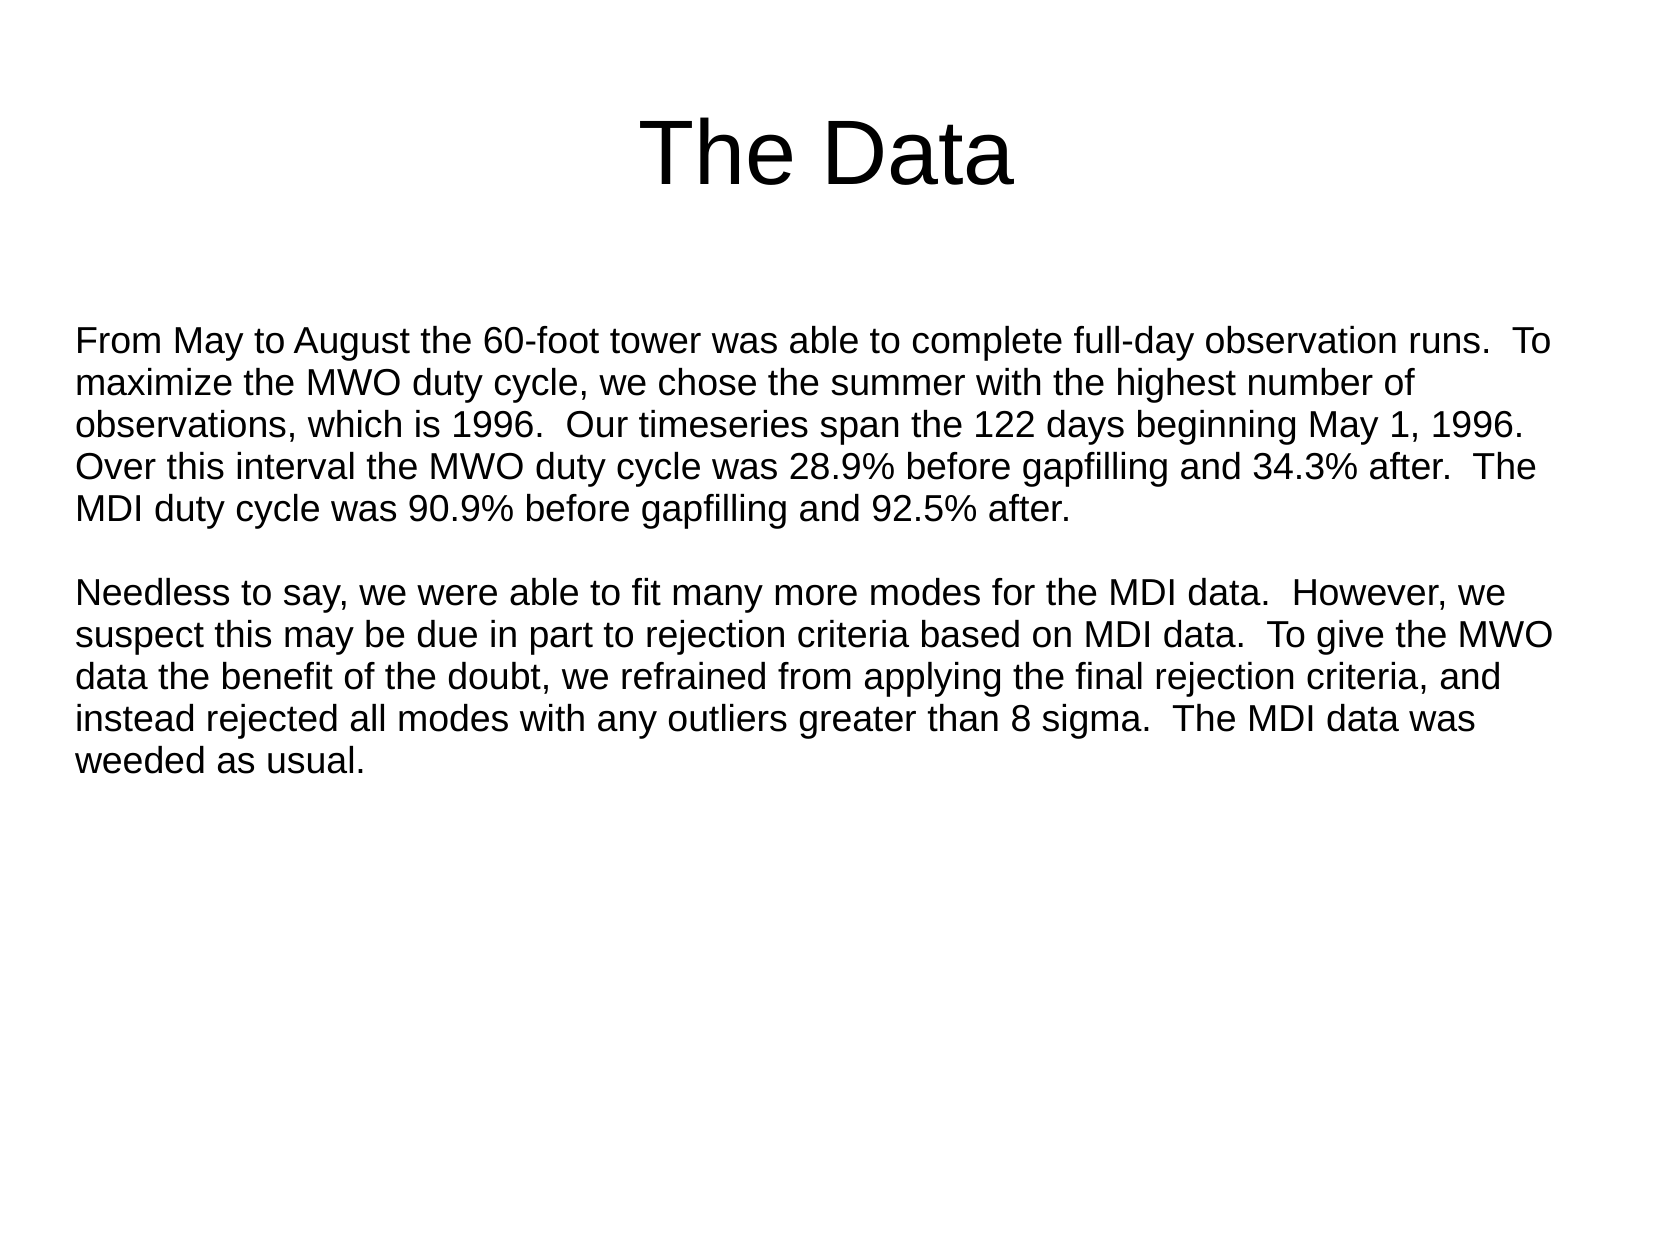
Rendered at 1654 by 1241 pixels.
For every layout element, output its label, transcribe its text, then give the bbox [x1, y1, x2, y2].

subtitle From May to August the 60-foot tower was able to complete full-day observation runs. To maximize the MWO duty cycle, we chose the summer with the highest number of observations, which is 1996. Our timeseries span the 122 days beginning May 1, 1996. Over this interval the MWO duty cycle was 28.9% before gapfilling and 34.3% after. The MDI duty cycle was 90.9% before gapfilling and 92.5% after. Needless to say, we were able to fit many more modes for the MDI data. However, we suspect this may be due in part to rejection criteria based on MDI data. To give the MWO data the benefit of the doubt, we refrained from applying the final rejection criteria, and instead rejected all modes with any outliers greater than 8 sigma. The MDI data was weeded as usual. [75, 300, 1564, 802]
title The Data [82, 49, 1571, 257]
